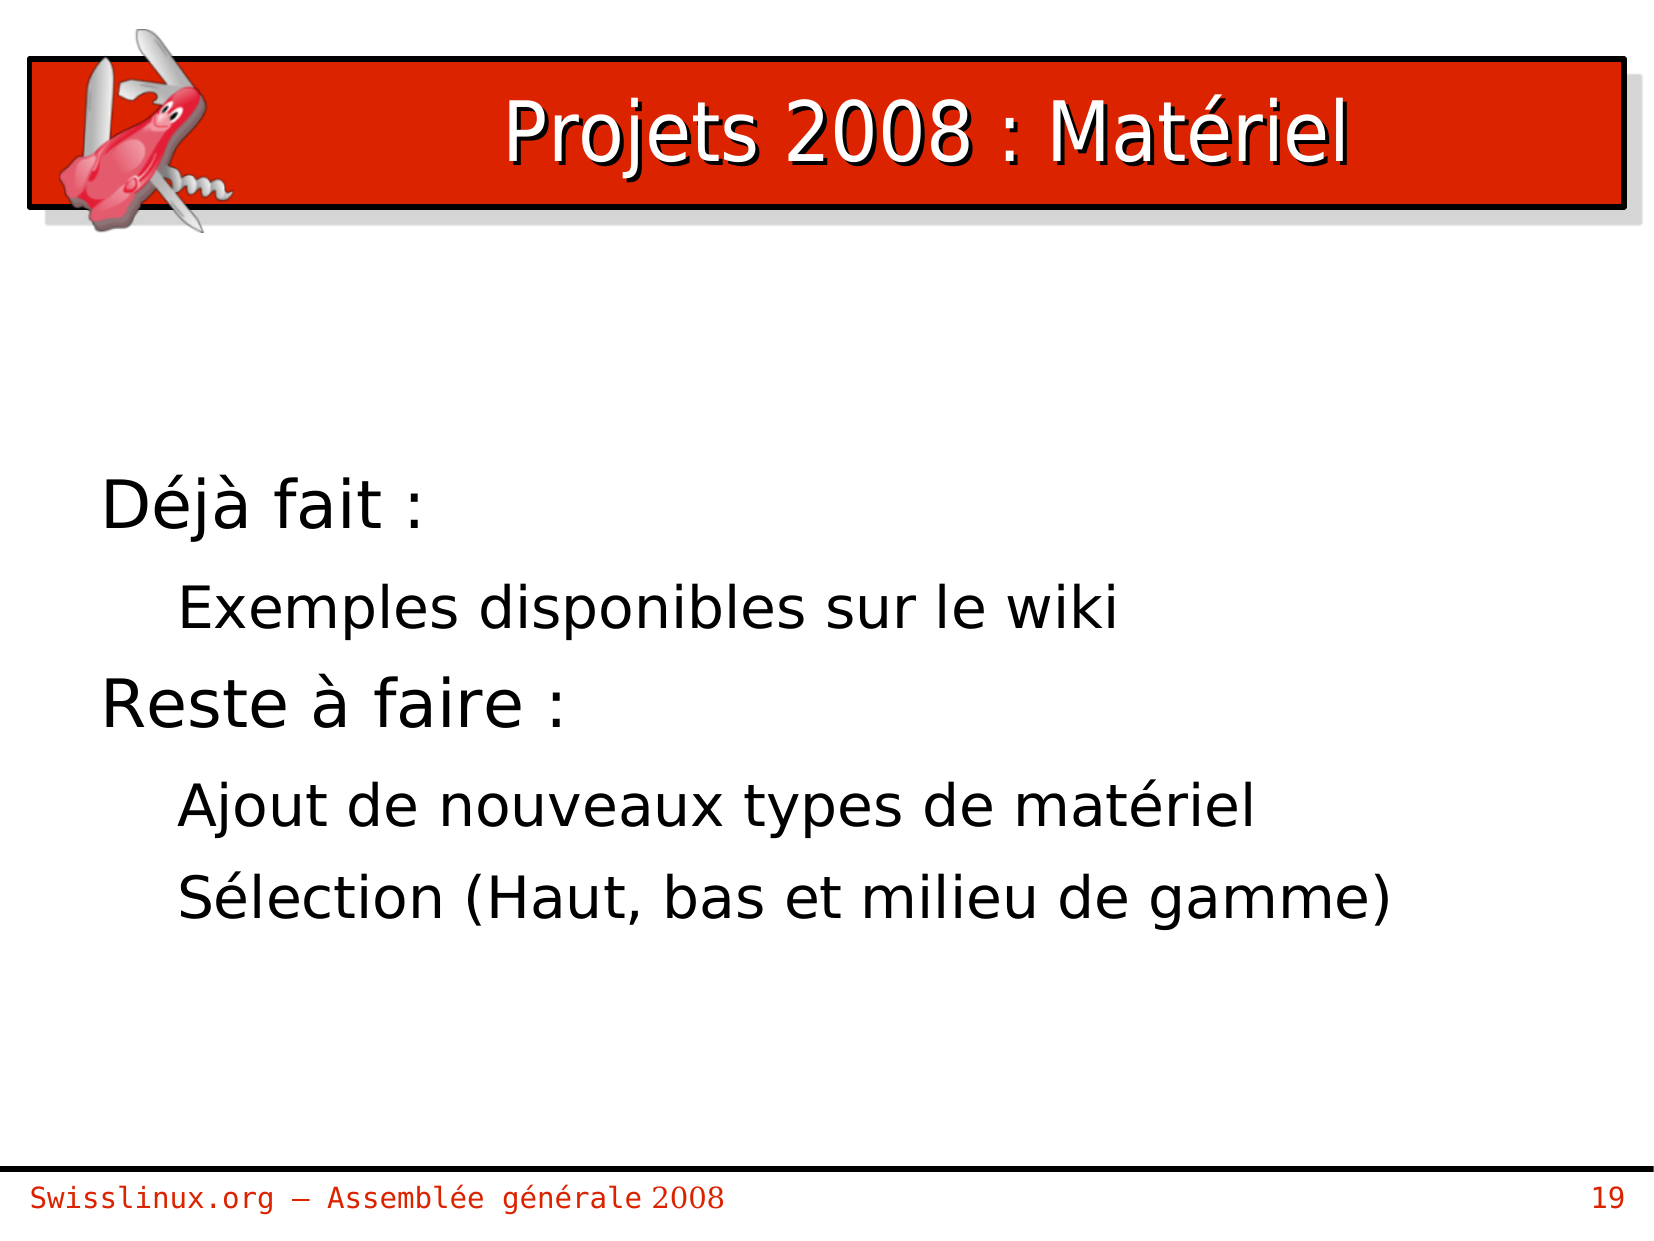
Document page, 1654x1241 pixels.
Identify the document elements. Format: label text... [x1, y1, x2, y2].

list Déjà fait : Exemples disponibles sur le wiki Reste à faire : Ajout de nouveaux types de matériel Sélection (Haut, bas et milieu de gamme) [82, 297, 1571, 1102]
picture [59, 29, 234, 233]
title Projets 2008 : Matériel [259, 84, 1595, 182]
